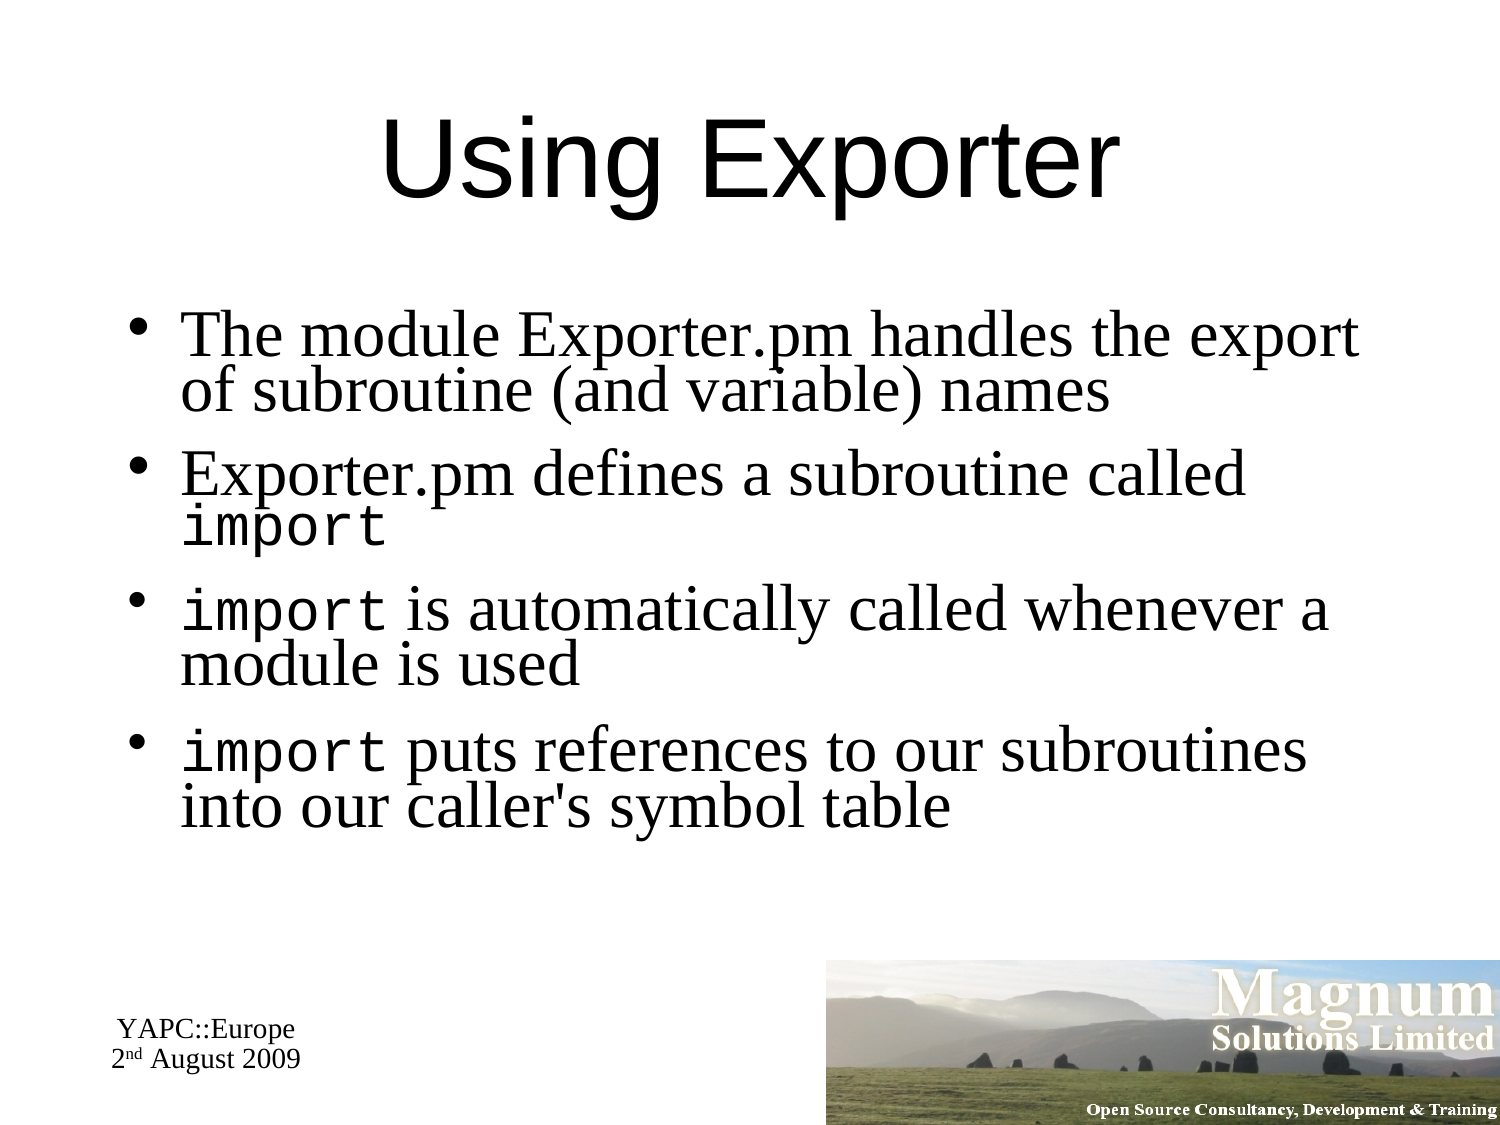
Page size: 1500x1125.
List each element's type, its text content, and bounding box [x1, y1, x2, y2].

picture [826, 960, 1500, 1125]
list The module Exporter.pm handles the export of subroutine (and variable) names Exporter.pm defines a subroutine called import import is automatically called whenever a module is used import puts references to our subroutines into our caller's symbol table [110, 312, 1391, 1006]
title Using Exporter [110, 26, 1391, 288]
